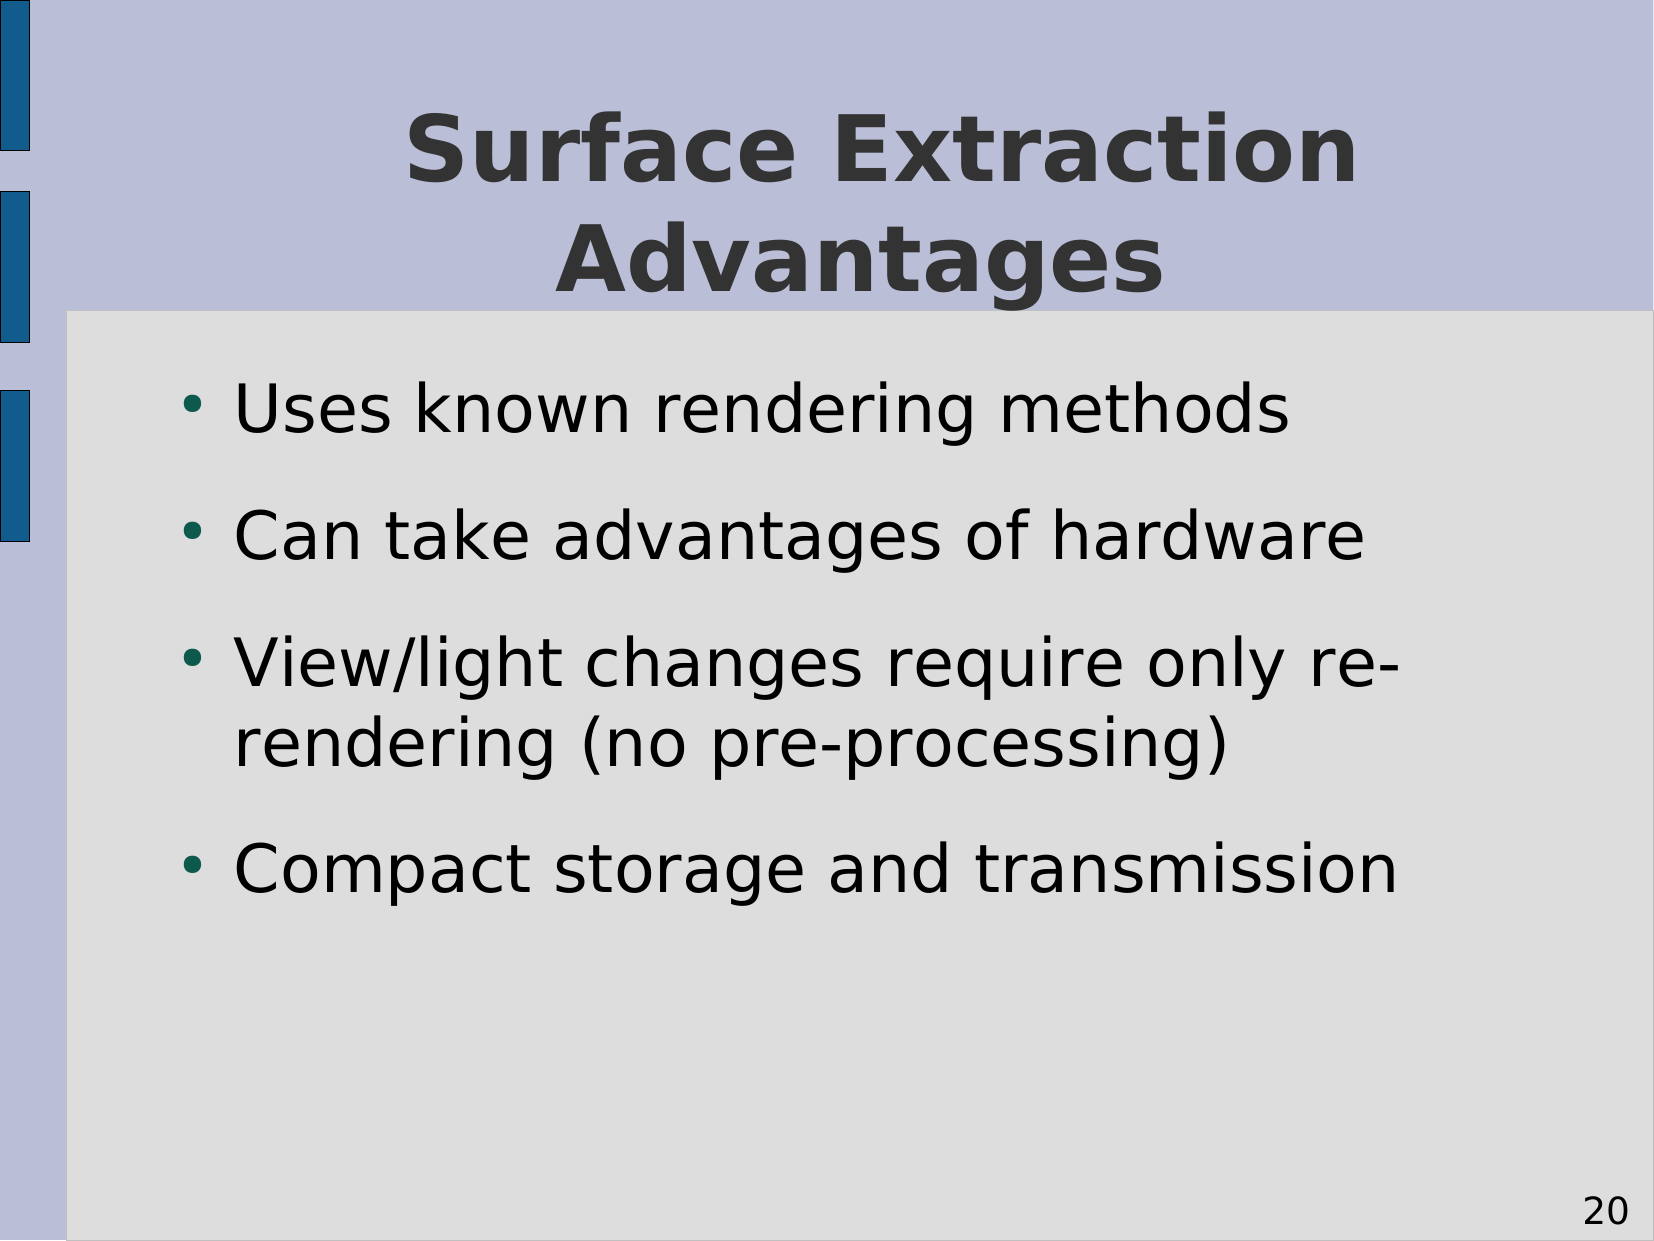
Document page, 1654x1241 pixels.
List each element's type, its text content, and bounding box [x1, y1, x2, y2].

list Uses known rendering methods Can take advantages of hardware View/light changes require only re-rendering (no pre-processing) Compact storage and transmission [148, 358, 1561, 1078]
title Surface Extraction Advantages [110, 82, 1613, 318]
